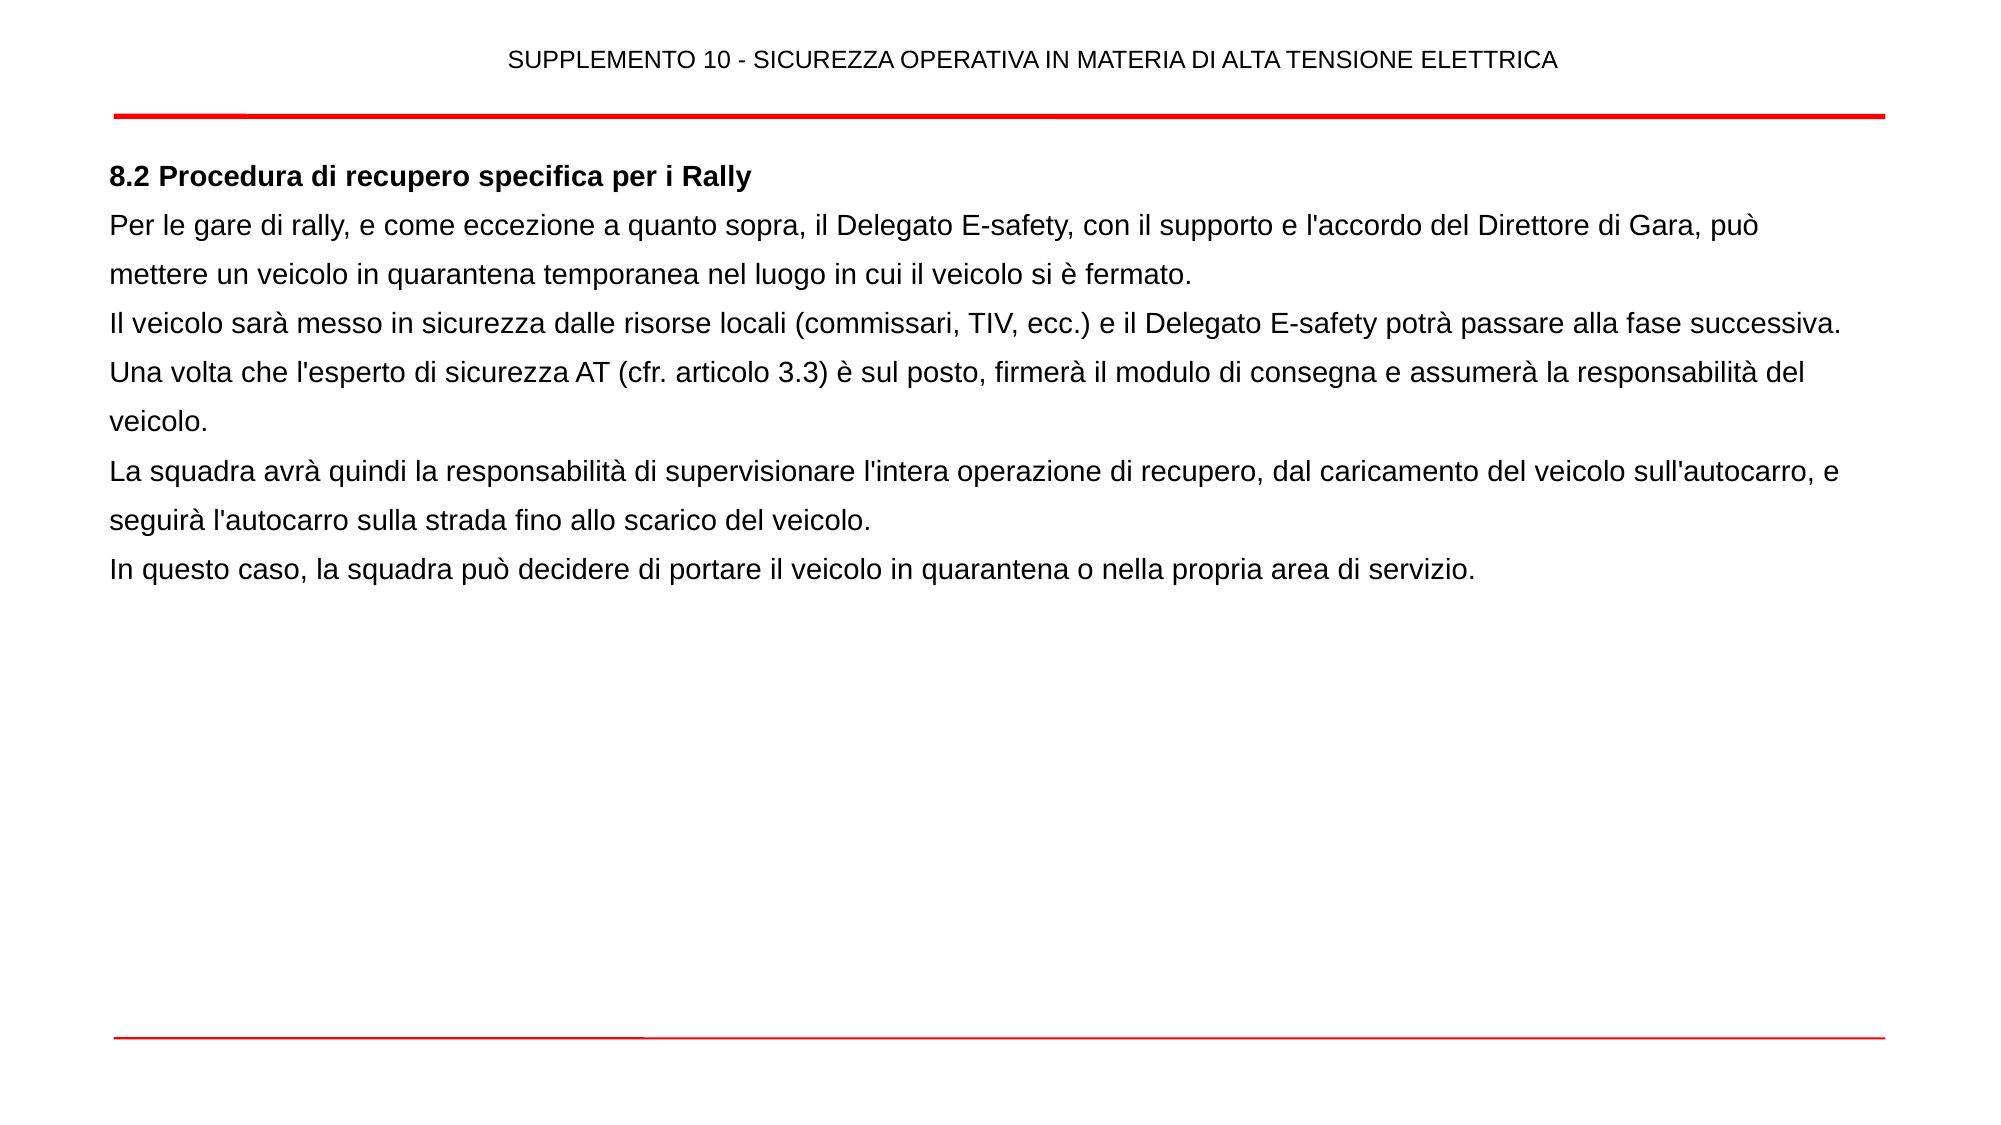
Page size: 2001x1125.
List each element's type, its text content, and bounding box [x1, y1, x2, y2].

text_box SUPPLEMENTO 10 - SICUREZZA OPERATIVA IN MATERIA DI ALTA TENSIONE ELETTRICA [173, 38, 1895, 82]
text_box 8.2 Procedura di recupero specifica per i Rally Per le gare di rally, e come eccezione a quanto sopra, il Delegato E-safety, con il supporto e l'accordo del Direttore di Gara, può mettere un veicolo in quarantena temporanea nel luogo in cui il veicolo si è fermato. Il veicolo sarà messo in sicurezza dalle risorse locali (commissari, TIV, ecc.) e il Delegato E-safety potrà passare alla fase successiva. Una volta che l'esperto di sicurezza AT (cfr. articolo 3.3) è sul posto, firmerà il modulo di consegna e assumerà la responsabilità del veicolo. La squadra avrà quindi la responsabilità di supervisionare l'intera operazione di recupero, dal caricamento del veicolo sull'autocarro, e seguirà l'autocarro sulla strada fino allo scarico del veicolo. In questo caso, la squadra può decidere di portare il veicolo in quarantena o nella propria area di servizio. [94, 135, 1867, 593]
